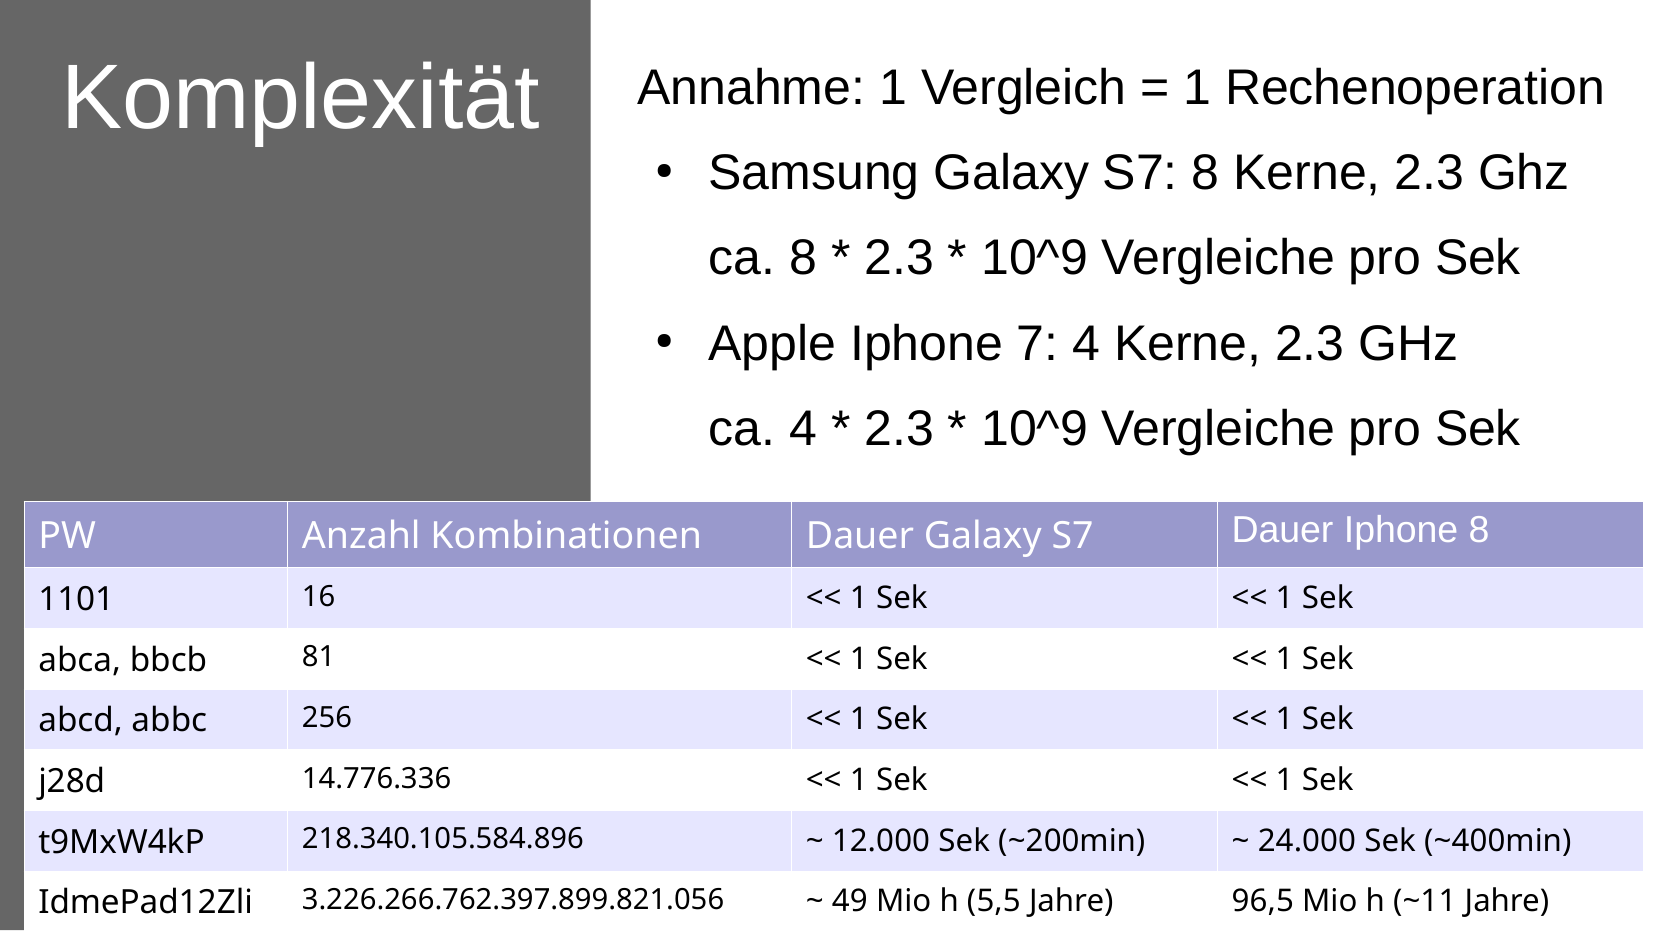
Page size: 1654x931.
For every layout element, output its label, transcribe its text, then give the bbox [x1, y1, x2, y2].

table_cell IdmePad12Zli [25, 872, 287, 931]
table_header Dauer Galaxy S7 [792, 502, 1217, 567]
table_cell 16 [288, 568, 791, 628]
table_cell ~ 24.000 Sek (~400min) [1218, 811, 1643, 871]
table_cell 256 [288, 690, 791, 749]
table_cell 1101 [25, 568, 287, 628]
table_cell << 1 Sek [1218, 568, 1643, 628]
table_cell << 1 Sek [792, 690, 1217, 749]
table_cell abcd, abbc [25, 690, 287, 749]
list Annahme: 1 Vergleich = 1 Rechenoperation Samsung Galaxy S7: 8 Kerne, 2.3 Ghz ca. 8 * 2.3 * 10^9 Vergleiche pro Sek Apple Iphone 7: 4 Kerne, 2.3 GHz ca. 4 * 2.3 * 10^9 Vergleiche pro Sek [637, 59, 1630, 483]
table_header Dauer Iphone 8 [1218, 502, 1643, 567]
table_cell 14.776.336 [288, 750, 791, 810]
table_cell 3.226.266.762.397.899.821.056 [288, 872, 791, 931]
table_header Anzahl Kombinationen [288, 502, 791, 567]
table_cell << 1 Sek [792, 568, 1217, 628]
table_cell << 1 Sek [1218, 750, 1643, 810]
table_cell << 1 Sek [792, 750, 1217, 810]
table_cell j28d [25, 750, 287, 810]
table_cell 218.340.105.584.896 [288, 811, 791, 871]
table_cell t9MxW4kP [25, 811, 287, 871]
table_cell abca, bbcb [25, 629, 287, 689]
table_cell ~ 12.000 Sek (~200min) [792, 811, 1217, 871]
table_cell << 1 Sek [1218, 629, 1643, 689]
table_header PW [25, 502, 287, 567]
table_cell << 1 Sek [792, 629, 1217, 689]
title Komplexität [47, 45, 556, 225]
table_cell ~ 49 Mio h (5,5 Jahre) [792, 872, 1217, 931]
table_cell 96,5 Mio h (~11 Jahre) [1218, 872, 1643, 931]
table_cell 81 [288, 629, 791, 689]
table_cell << 1 Sek [1218, 690, 1643, 749]
